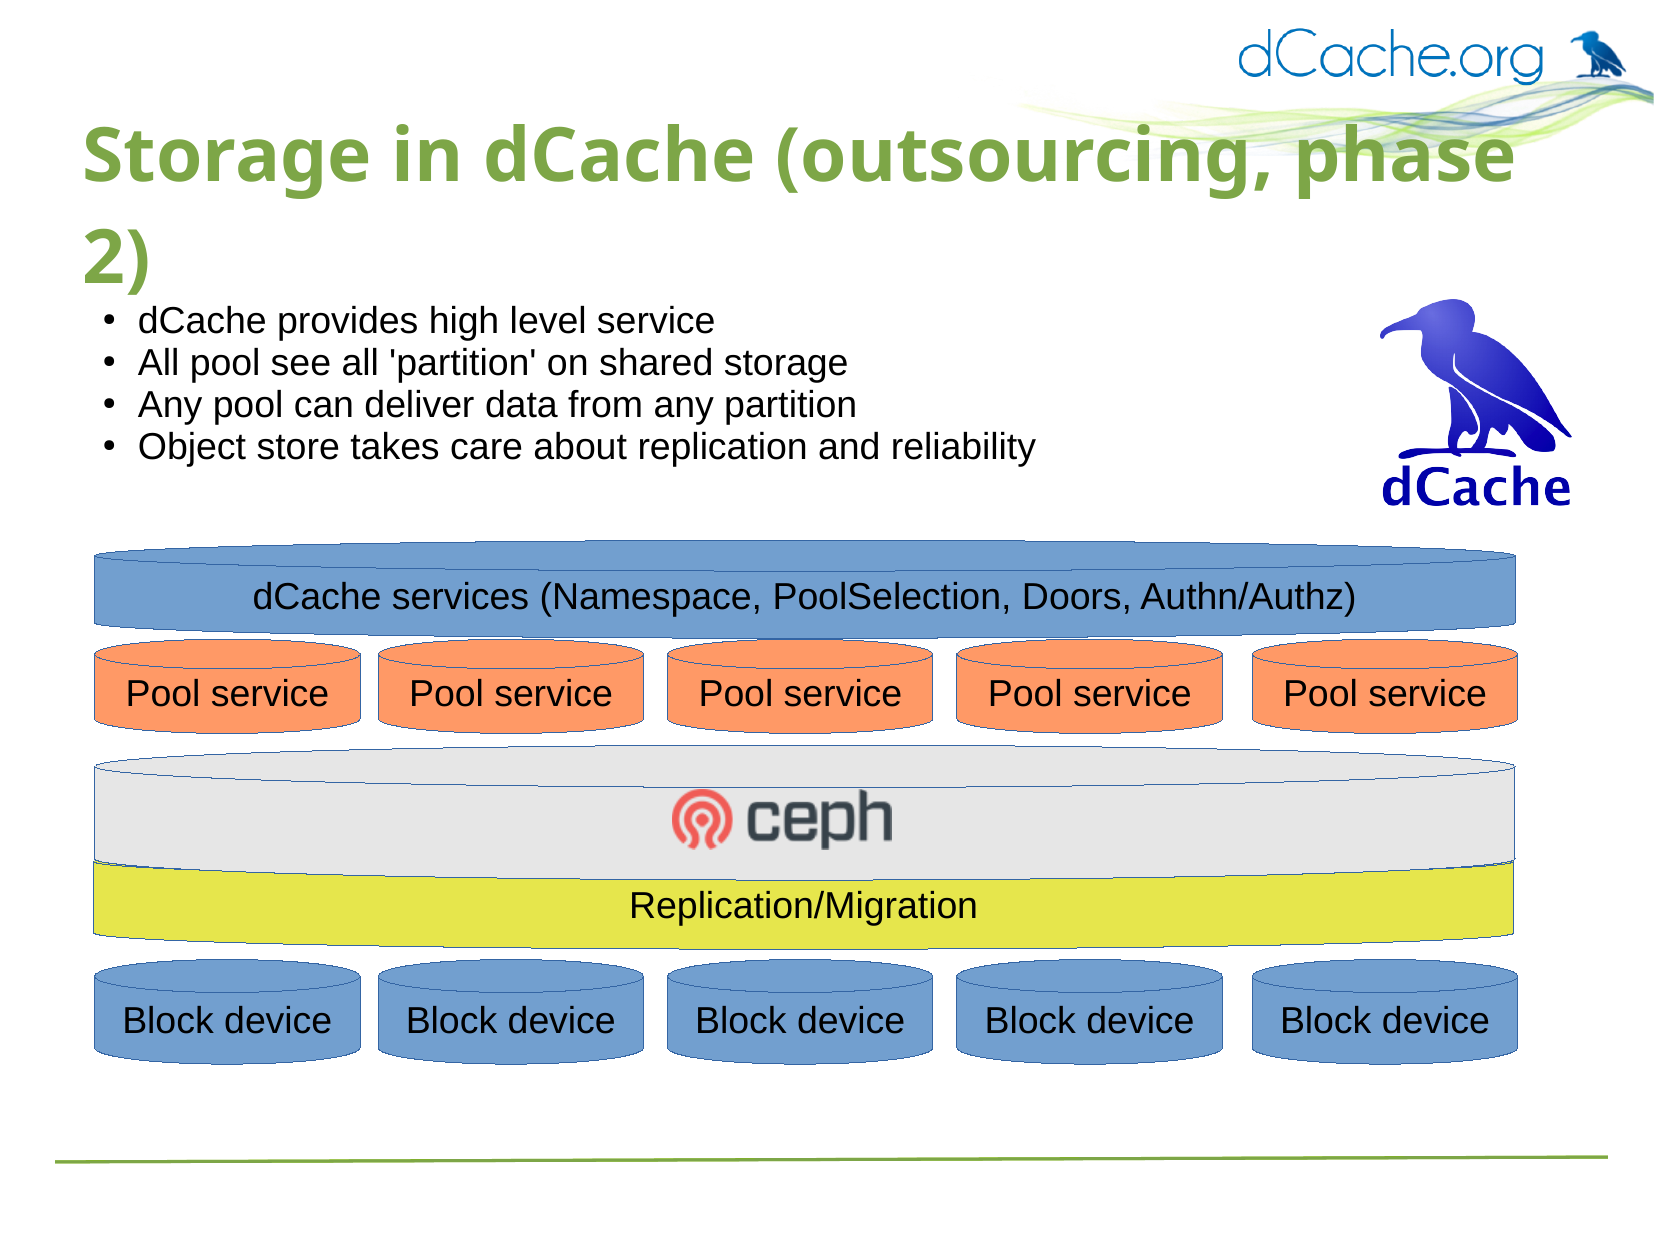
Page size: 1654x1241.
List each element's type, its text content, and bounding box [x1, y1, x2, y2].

text_box Block device [956, 959, 1223, 1065]
title Storage in dCache (outsourcing, phase 2) [82, 155, 1605, 252]
text_box [94, 745, 1516, 881]
text_box Block device [1252, 959, 1518, 1065]
text_box dCache provides high level service All pool see all 'partition' on shared storage Any pool can deliver data from any partition Object store takes care about replication and reliability [87, 291, 1073, 475]
picture [1311, 148, 1325, 155]
picture [956, 16, 1654, 169]
text_box Block device [94, 959, 361, 1065]
picture [1173, 148, 1187, 155]
text_box Replication/Migration [93, 860, 1514, 950]
text_box Pool service [956, 639, 1223, 734]
text_box Block device [378, 959, 644, 1065]
picture [1219, 148, 1235, 155]
text_box dCache services (Namespace, PoolSelection, Doors, Authn/Authz) [94, 540, 1516, 639]
picture [672, 789, 892, 850]
picture [1358, 148, 1372, 155]
picture [981, 148, 997, 155]
text_box Pool service [667, 639, 933, 734]
text_box Block device [667, 959, 933, 1065]
picture [1380, 299, 1572, 506]
text_box Pool service [94, 639, 361, 734]
text_box Pool service [1252, 639, 1518, 734]
text_box Pool service [378, 639, 644, 734]
picture [1487, 147, 1502, 155]
